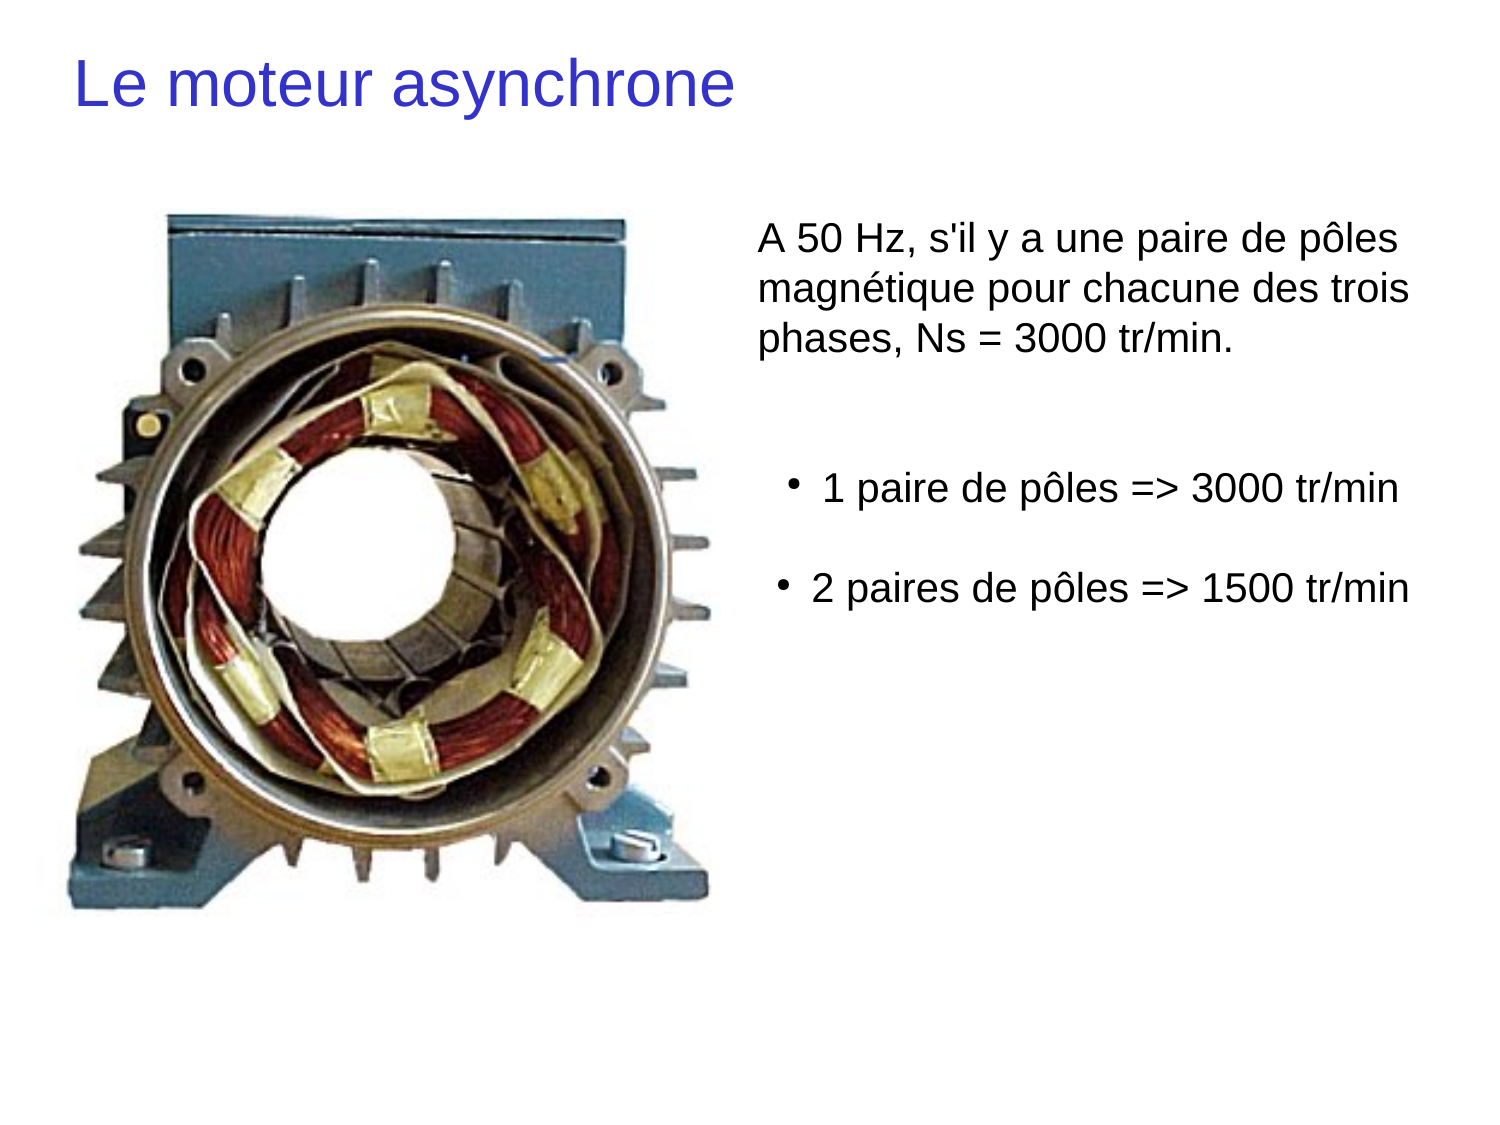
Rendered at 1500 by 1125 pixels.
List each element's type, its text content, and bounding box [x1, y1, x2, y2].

picture [0, 208, 721, 917]
text_box A 50 Hz, s'il y a une paire de pôles magnétique pour chacune des trois phases, Ns = 3000 tr/min. 1 paire de pôles => 3000 tr/min 2 paires de pôles => 1500 tr/min [742, 202, 1444, 619]
text_box Le moteur asynchrone [59, 32, 752, 128]
